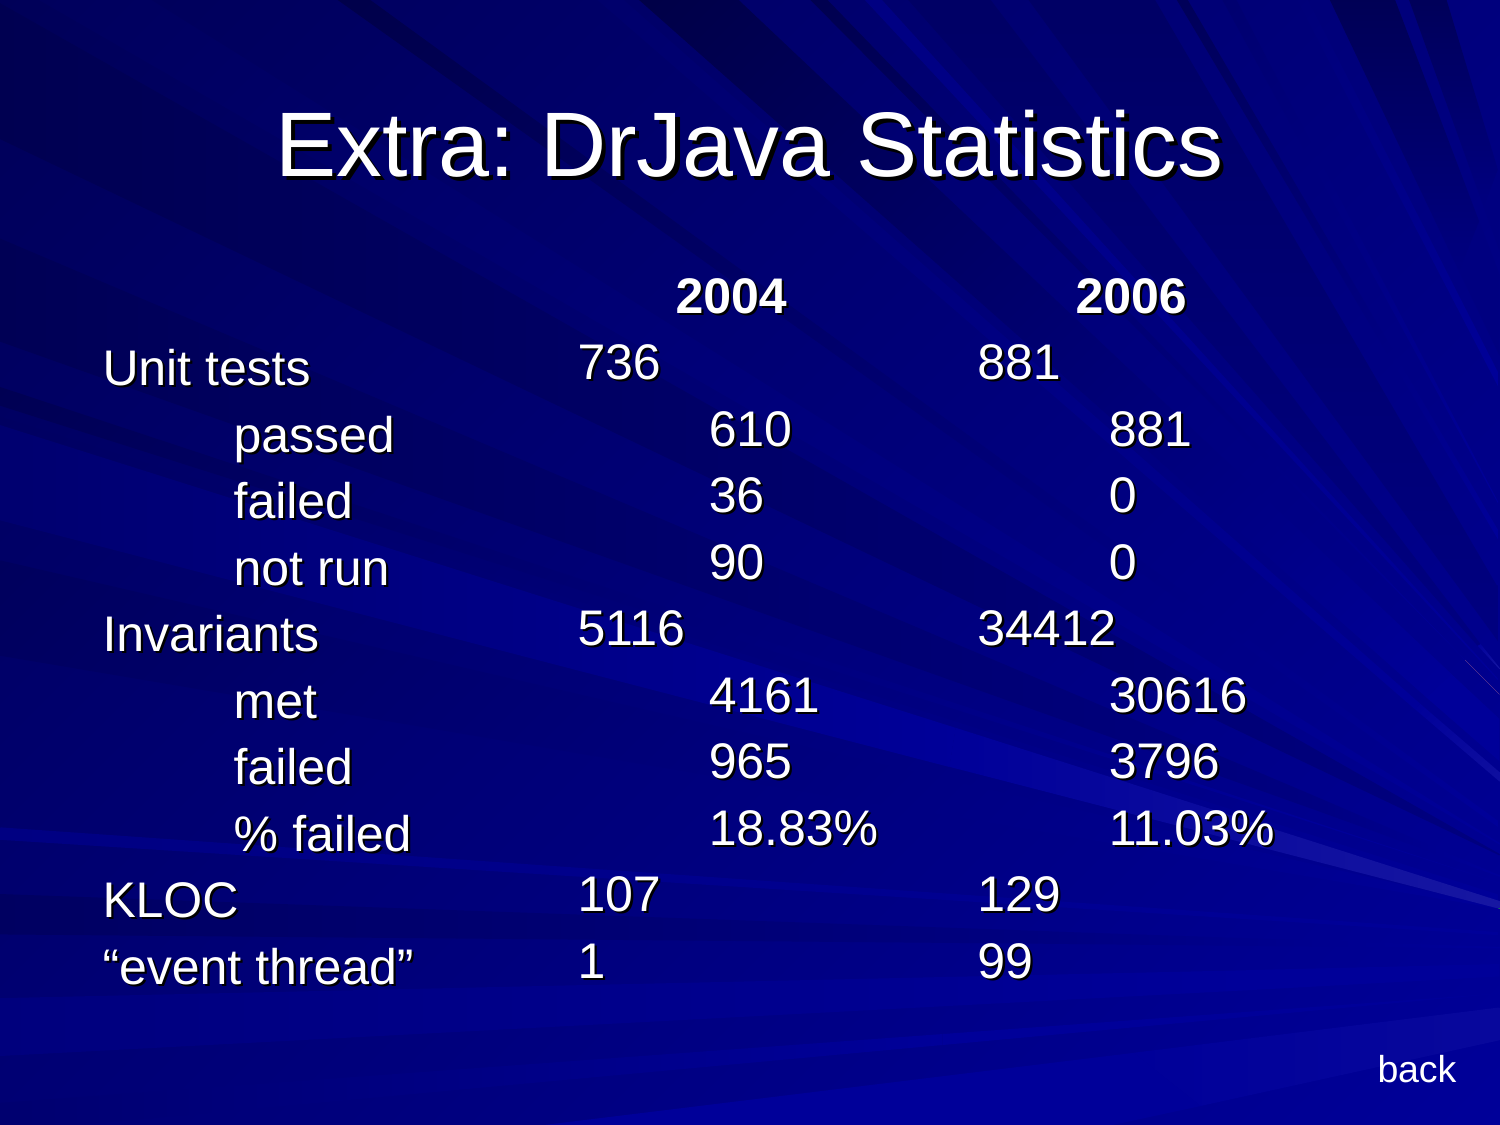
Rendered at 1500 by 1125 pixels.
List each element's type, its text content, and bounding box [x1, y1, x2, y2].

text_box 2006 881 881 0 0 34412 30616 3796 11.03% 129 99 [962, 262, 1300, 1006]
text_box Unit tests passed failed not run Invariants met failed % failed KLOC “event thread” [87, 262, 513, 1006]
title Extra: DrJava Statistics [75, 45, 1426, 234]
text_box back [1362, 1037, 1472, 1098]
text_box 2004 736 610 36 90 5116 4161 965 18.83% 107 1 [562, 262, 900, 1006]
